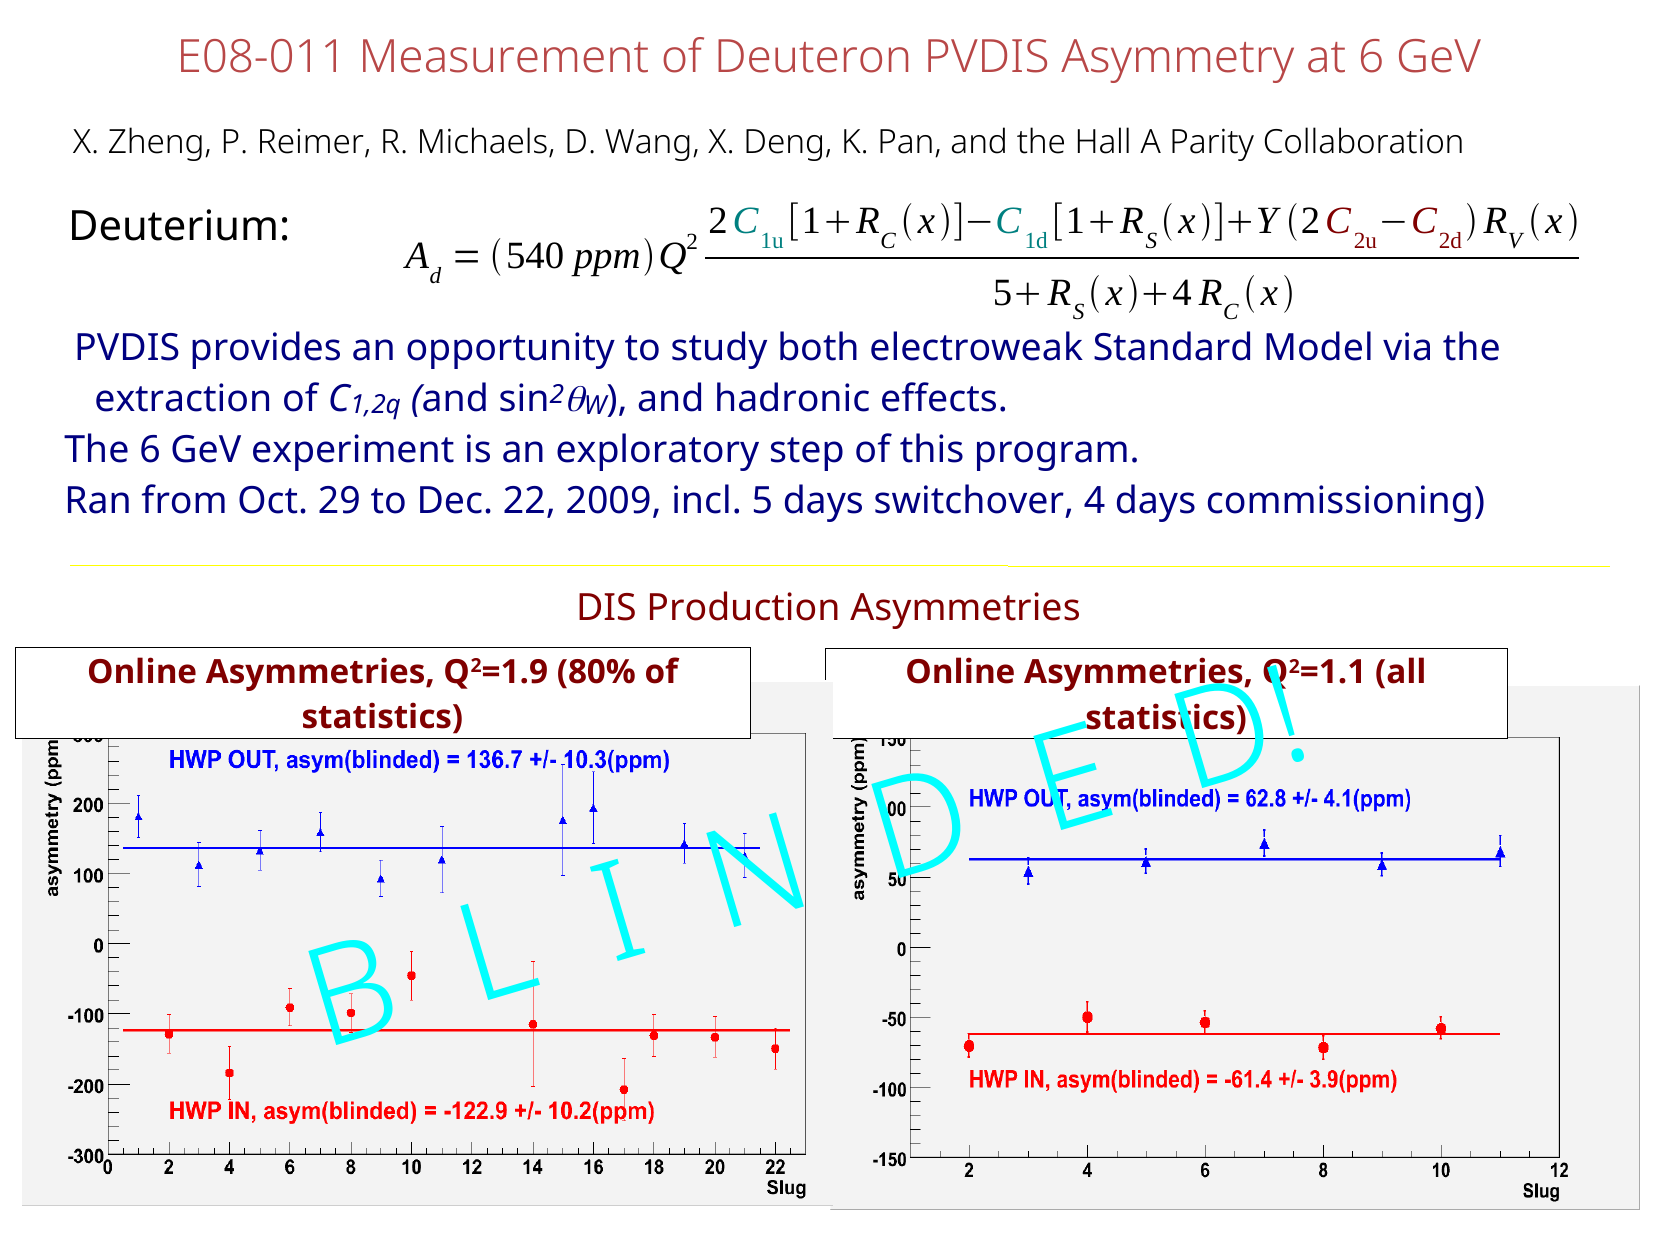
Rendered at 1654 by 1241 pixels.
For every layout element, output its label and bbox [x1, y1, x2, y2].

chart [660, 242, 685, 274]
picture [340, 1030, 361, 1036]
chart [687, 234, 696, 249]
chart [1569, 203, 1576, 241]
chart [826, 211, 849, 233]
chart [1302, 207, 1317, 233]
picture [22, 680, 1640, 1210]
chart [1055, 202, 1062, 241]
chart [1509, 233, 1523, 248]
chart [954, 202, 961, 241]
chart [1120, 208, 1143, 233]
chart [1483, 208, 1506, 233]
chart [644, 238, 651, 274]
chart [1257, 208, 1280, 233]
chart [917, 215, 934, 233]
chart [573, 250, 591, 274]
chart [856, 208, 879, 233]
chart [1164, 203, 1171, 240]
chart [432, 267, 441, 274]
chart [1467, 203, 1474, 241]
chart [526, 243, 544, 268]
chart [941, 203, 948, 241]
chart [1531, 203, 1538, 240]
chart [493, 238, 500, 274]
chart [1145, 233, 1156, 248]
chart [1289, 203, 1296, 240]
chart [403, 243, 429, 268]
chart [1202, 203, 1209, 241]
chart [1228, 211, 1251, 233]
chart [508, 243, 524, 268]
chart [1178, 215, 1195, 233]
chart [1214, 202, 1221, 241]
chart [791, 202, 798, 241]
chart [904, 203, 911, 240]
chart [881, 233, 896, 248]
chart [1068, 208, 1082, 233]
chart [1090, 211, 1113, 233]
chart [710, 207, 725, 233]
chart [545, 242, 562, 268]
chart [593, 250, 611, 274]
chart [804, 208, 818, 233]
chart [1545, 215, 1562, 233]
chart [613, 250, 638, 268]
